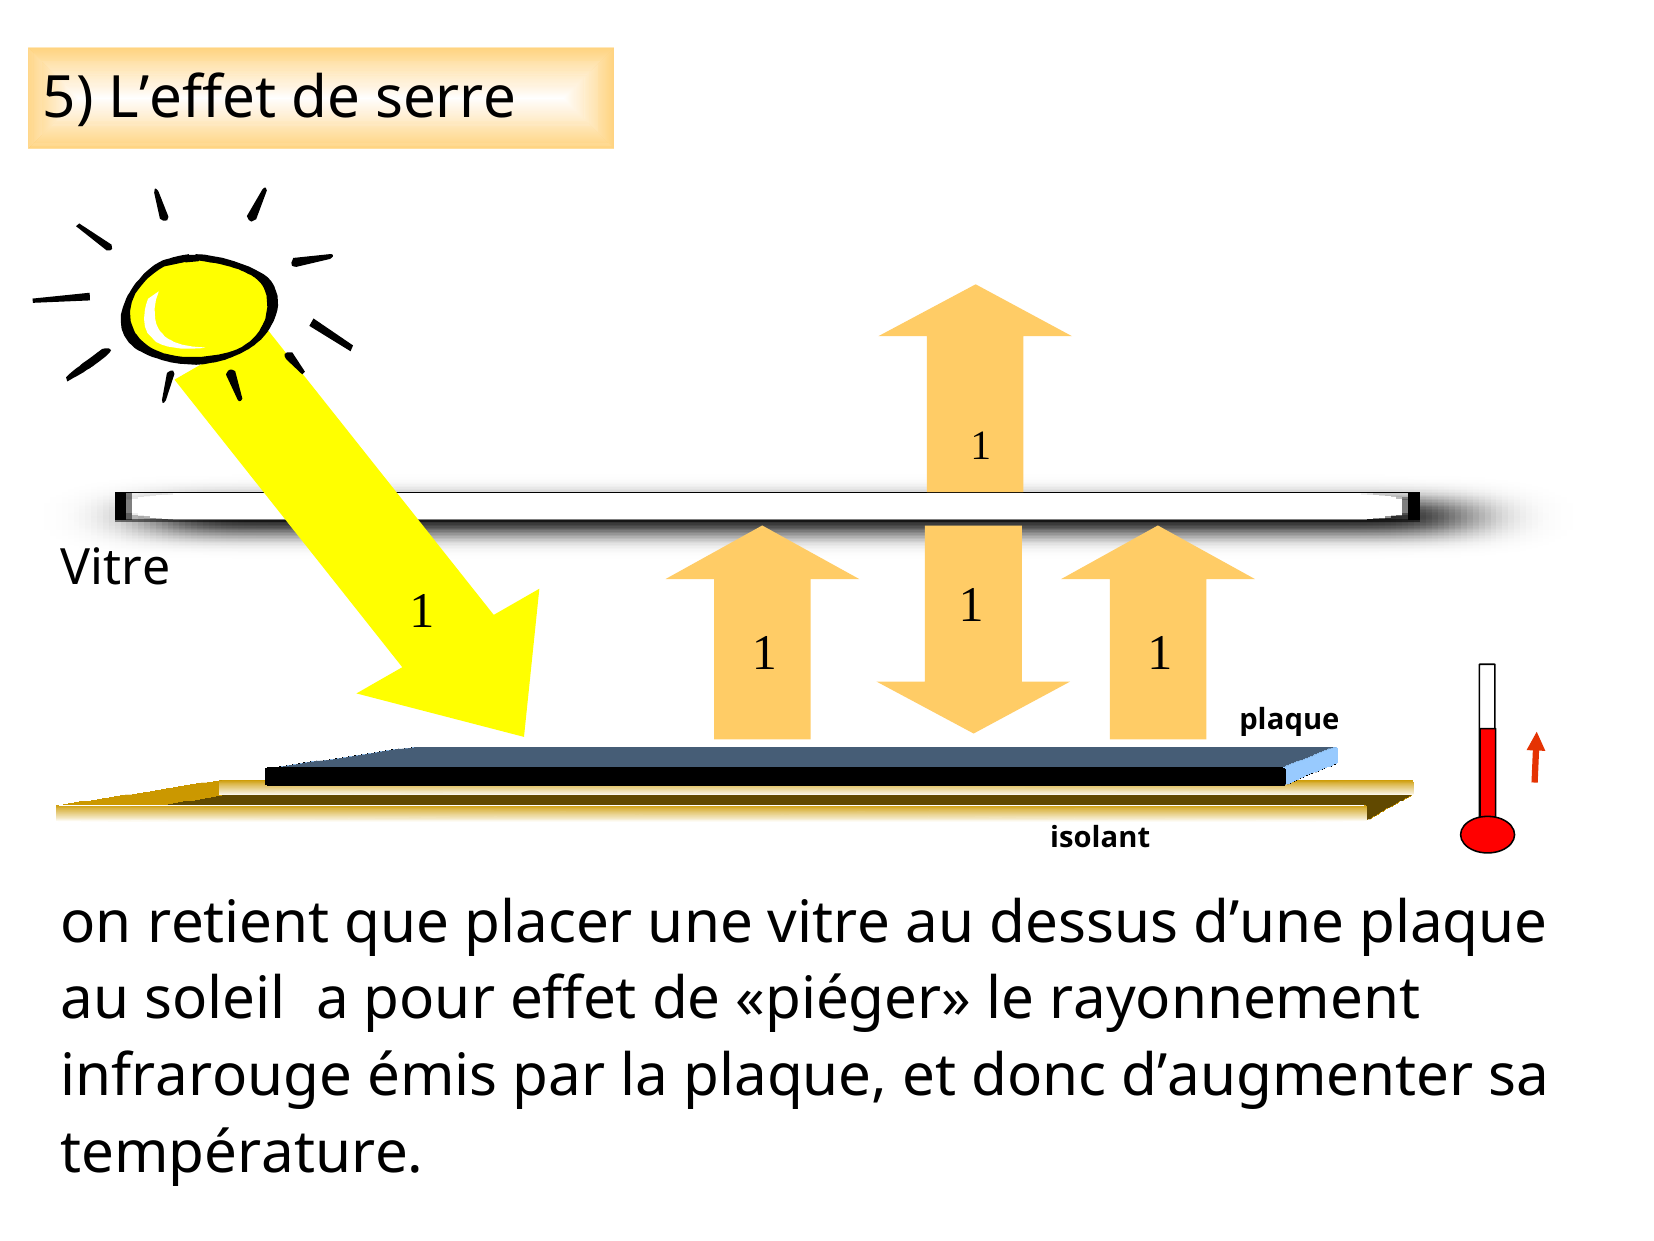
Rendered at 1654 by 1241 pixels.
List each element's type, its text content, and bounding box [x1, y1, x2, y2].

text_box [876, 525, 1071, 734]
text_box [154, 188, 169, 221]
text_box 1 [1147, 616, 1183, 687]
text_box 1 [409, 575, 445, 645]
text_box [291, 254, 333, 267]
text_box [1061, 525, 1255, 740]
text_box [28, 47, 615, 149]
text_box [246, 187, 267, 222]
text_box plaque [1224, 690, 1477, 766]
picture [382, 472, 1591, 564]
text_box [32, 292, 91, 303]
text_box [665, 525, 860, 740]
text_box Vitre [45, 523, 209, 566]
text_box 1 [751, 616, 787, 687]
picture [44, 737, 1429, 832]
text_box [76, 223, 113, 251]
text_box 1 [958, 569, 1034, 640]
text_box 5) L’effet de serre [28, 48, 613, 149]
text_box isolant [1035, 808, 1288, 884]
text_box [878, 284, 1073, 493]
picture [27, 472, 319, 564]
text_box 1 [970, 416, 1046, 474]
text_box [1460, 664, 1515, 853]
text_box [120, 254, 540, 737]
text_box [66, 348, 112, 382]
text_box [309, 318, 354, 352]
text_box on retient que placer une vitre au dessus d’une plaque au soleil a pour effet de «piéger» le rayonnement infrarouge émis par la plaque, et donc d’augmenter sa température. [45, 873, 1597, 1190]
